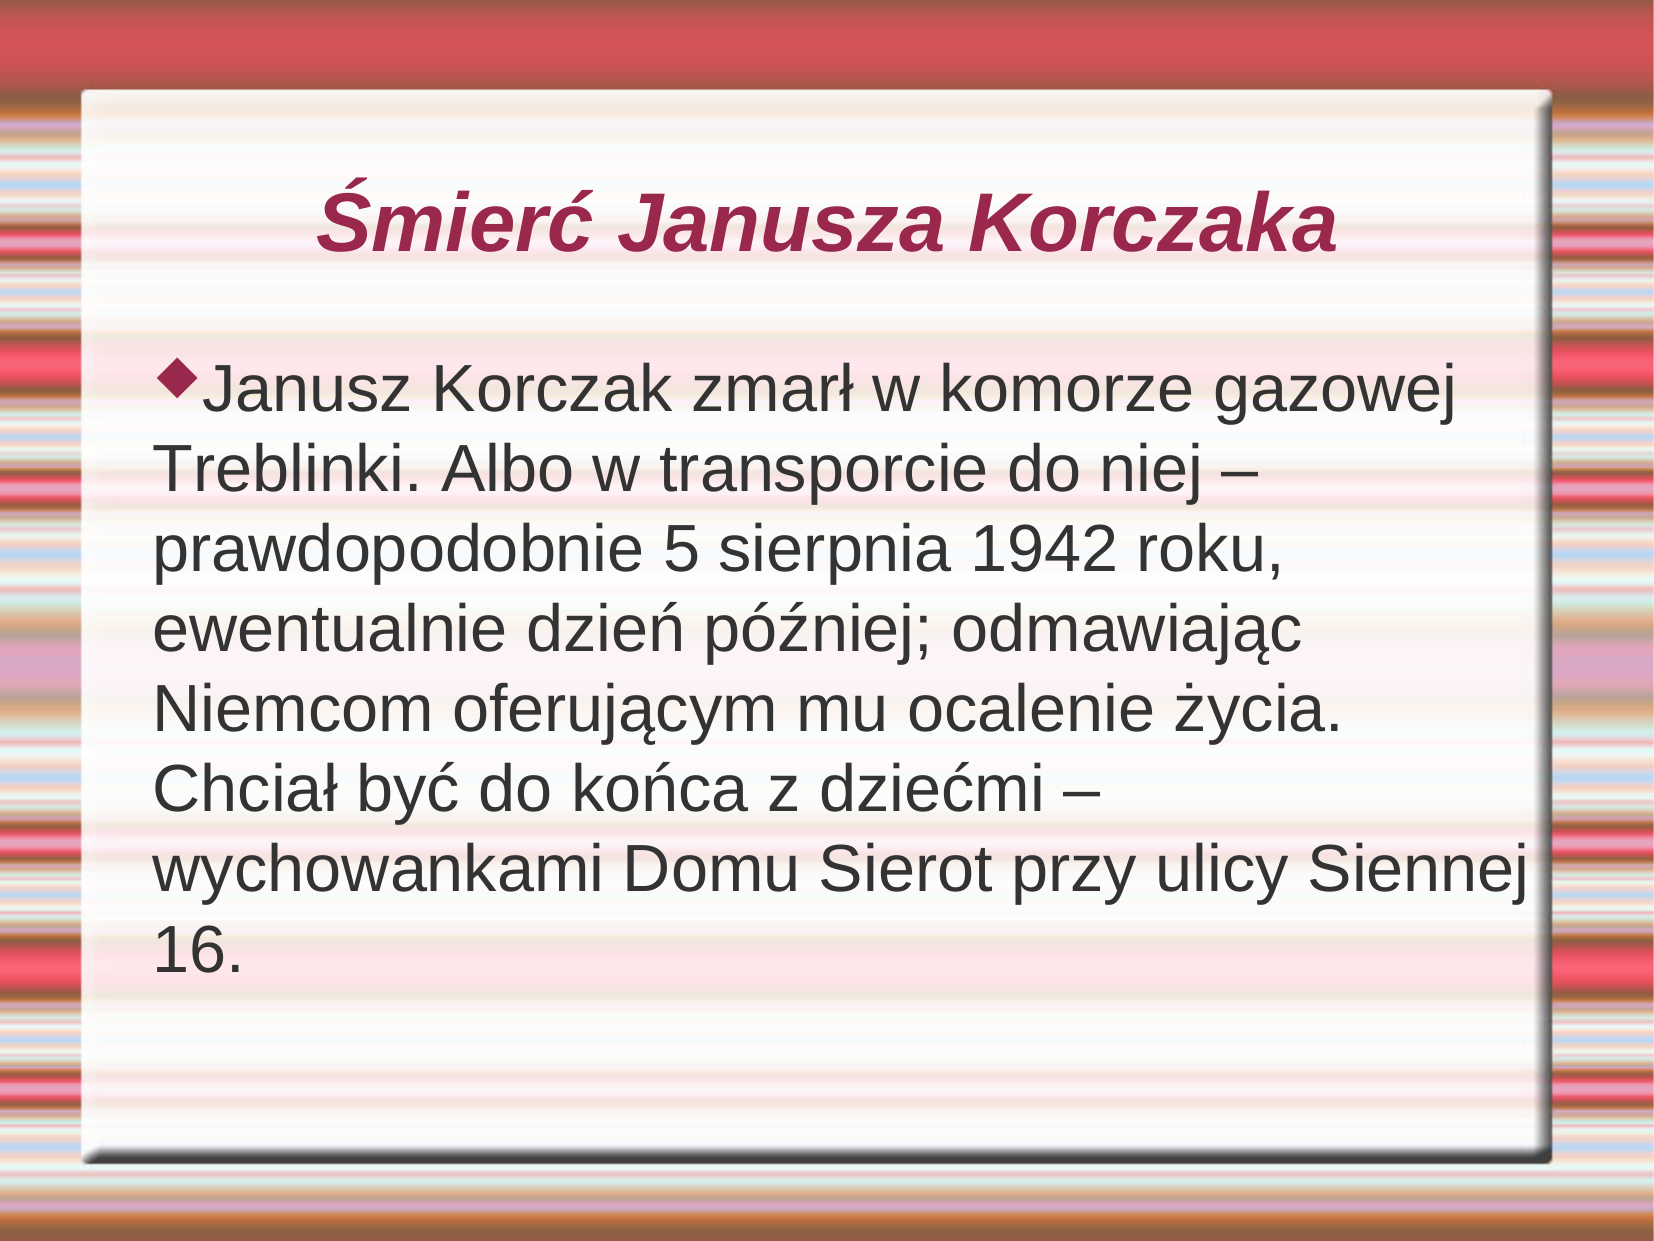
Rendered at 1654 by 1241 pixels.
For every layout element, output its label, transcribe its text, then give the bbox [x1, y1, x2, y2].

list Janusz Korczak zmarł w komorze gazowej Treblinki. Albo w transporcie do niej – prawdopodobnie 5 sierpnia 1942 roku, ewentualnie dzień później; odmawiając Niemcom oferującym mu ocalenie życia. Chciał być do końca z dziećmi – wychowankami Domu Sierot przy ulicy Siennej 16. [152, 344, 1534, 1127]
title Śmierć Janusza Korczaka [121, 114, 1534, 322]
